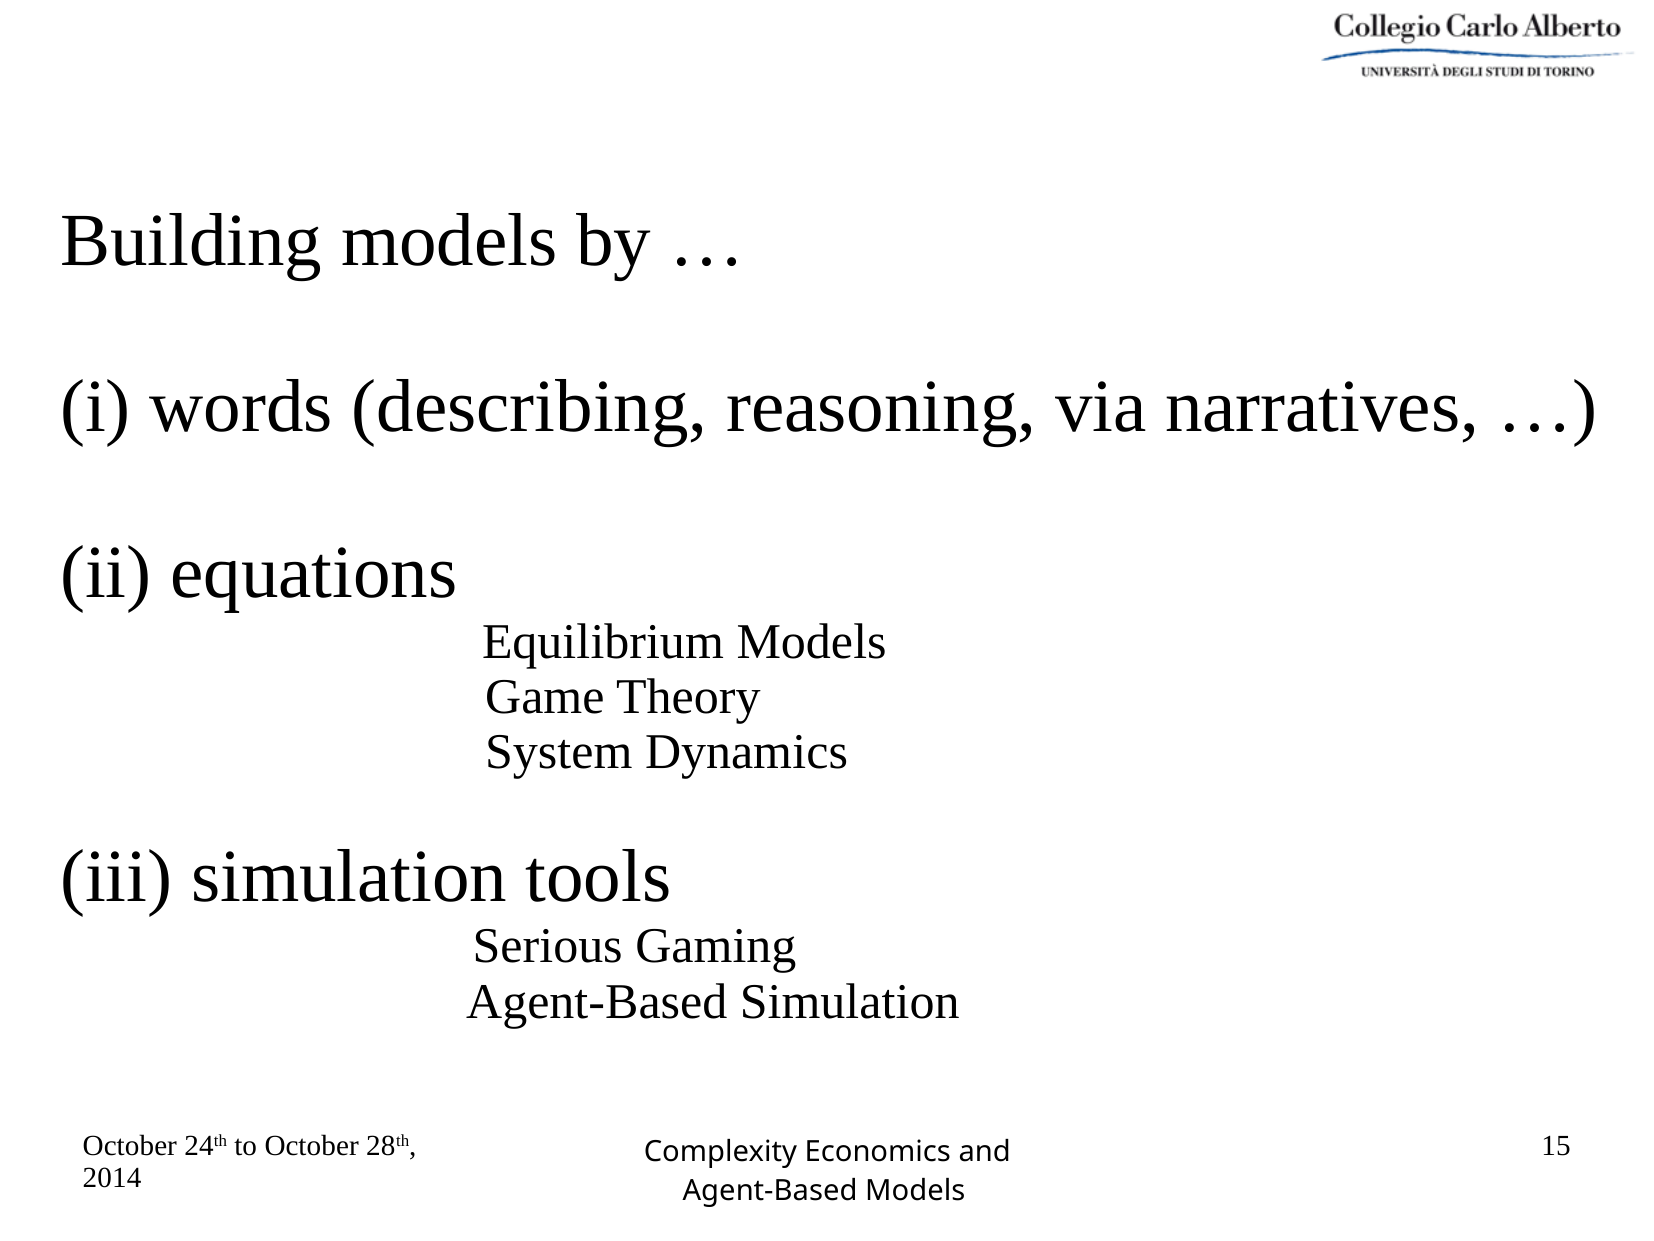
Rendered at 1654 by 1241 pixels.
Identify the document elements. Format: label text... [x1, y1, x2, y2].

text_box [525, 562, 555, 662]
picture [1312, 0, 1645, 92]
text_box Building models by … (i) words (describing, reasoning, via narratives, …) (ii) equations Equilibrium Models Game Theory System Dynamics (iii) simulation tools Serious Gaming Agent-Based Simulation [45, 191, 1625, 1037]
